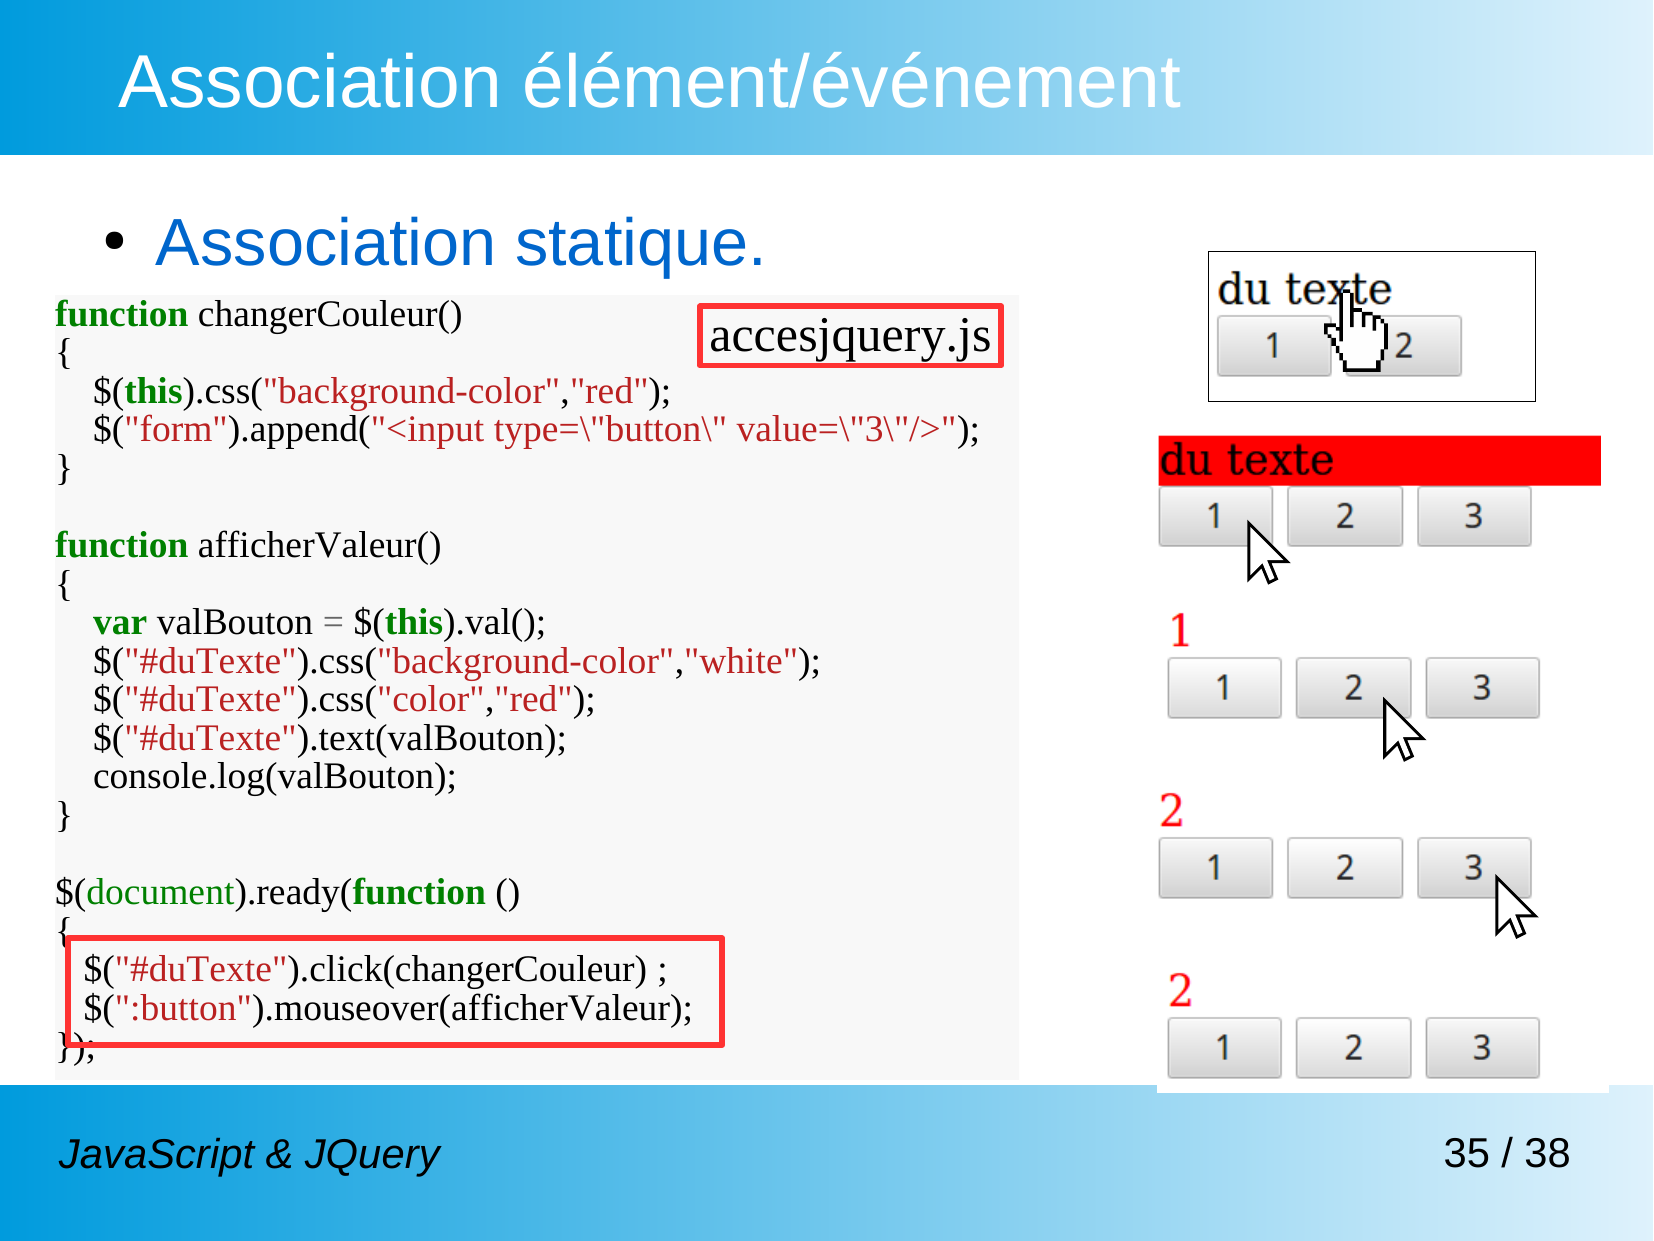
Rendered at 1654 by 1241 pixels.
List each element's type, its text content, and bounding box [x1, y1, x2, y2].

list Association statique. [85, 204, 1190, 297]
picture [1148, 773, 1601, 939]
picture [1157, 593, 1609, 762]
picture [1148, 422, 1601, 585]
title Association élément/événement [47, 28, 1536, 134]
picture [1208, 251, 1536, 402]
text_box function changerCouleur() { $(this).css("background-color","red"); $("form").append("<input type=\"button\" value=\"3\"/>"); } function afficherValeur() { var valBouton = $(this).val(); $("#duTexte").css("background-color","white"); $("#duTexte").css("color","red"); $("#duTexte").text(valBouton); console.log(valBouton); } $(document).ready(function () { $("#duTexte").click(changerCouleur) ; $(":button").mouseover(afficherValeur); }); [55, 295, 1020, 1080]
picture [1157, 953, 1609, 1093]
text_box accesjquery.js [700, 306, 1002, 366]
